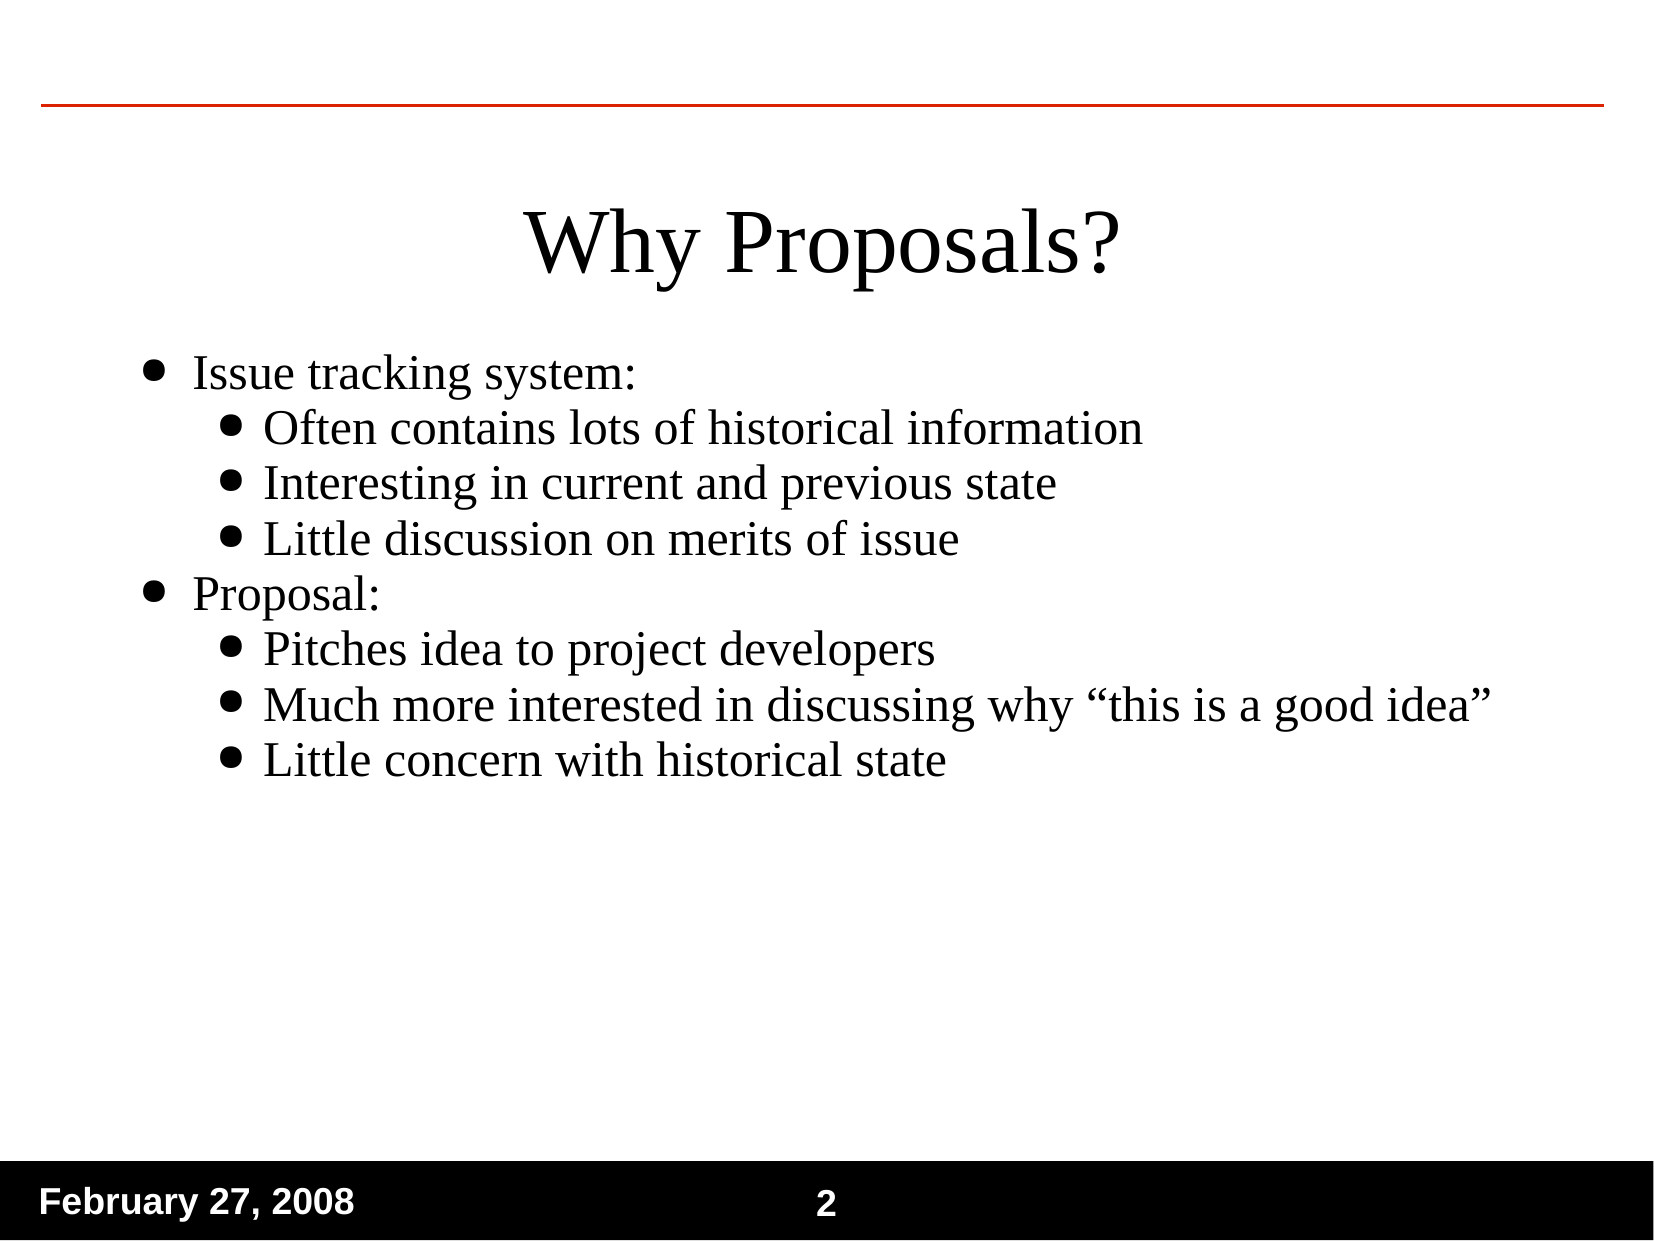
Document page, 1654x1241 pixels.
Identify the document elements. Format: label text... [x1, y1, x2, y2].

title Why Proposals? [117, 137, 1530, 346]
list Issue tracking system: Often contains lots of historical information Interesting in current and previous state Little discussion on merits of issue Proposal: Pitches idea to project developers Much more interested in discussing why “this is a good idea” Little concern with historical state [121, 344, 1534, 1127]
